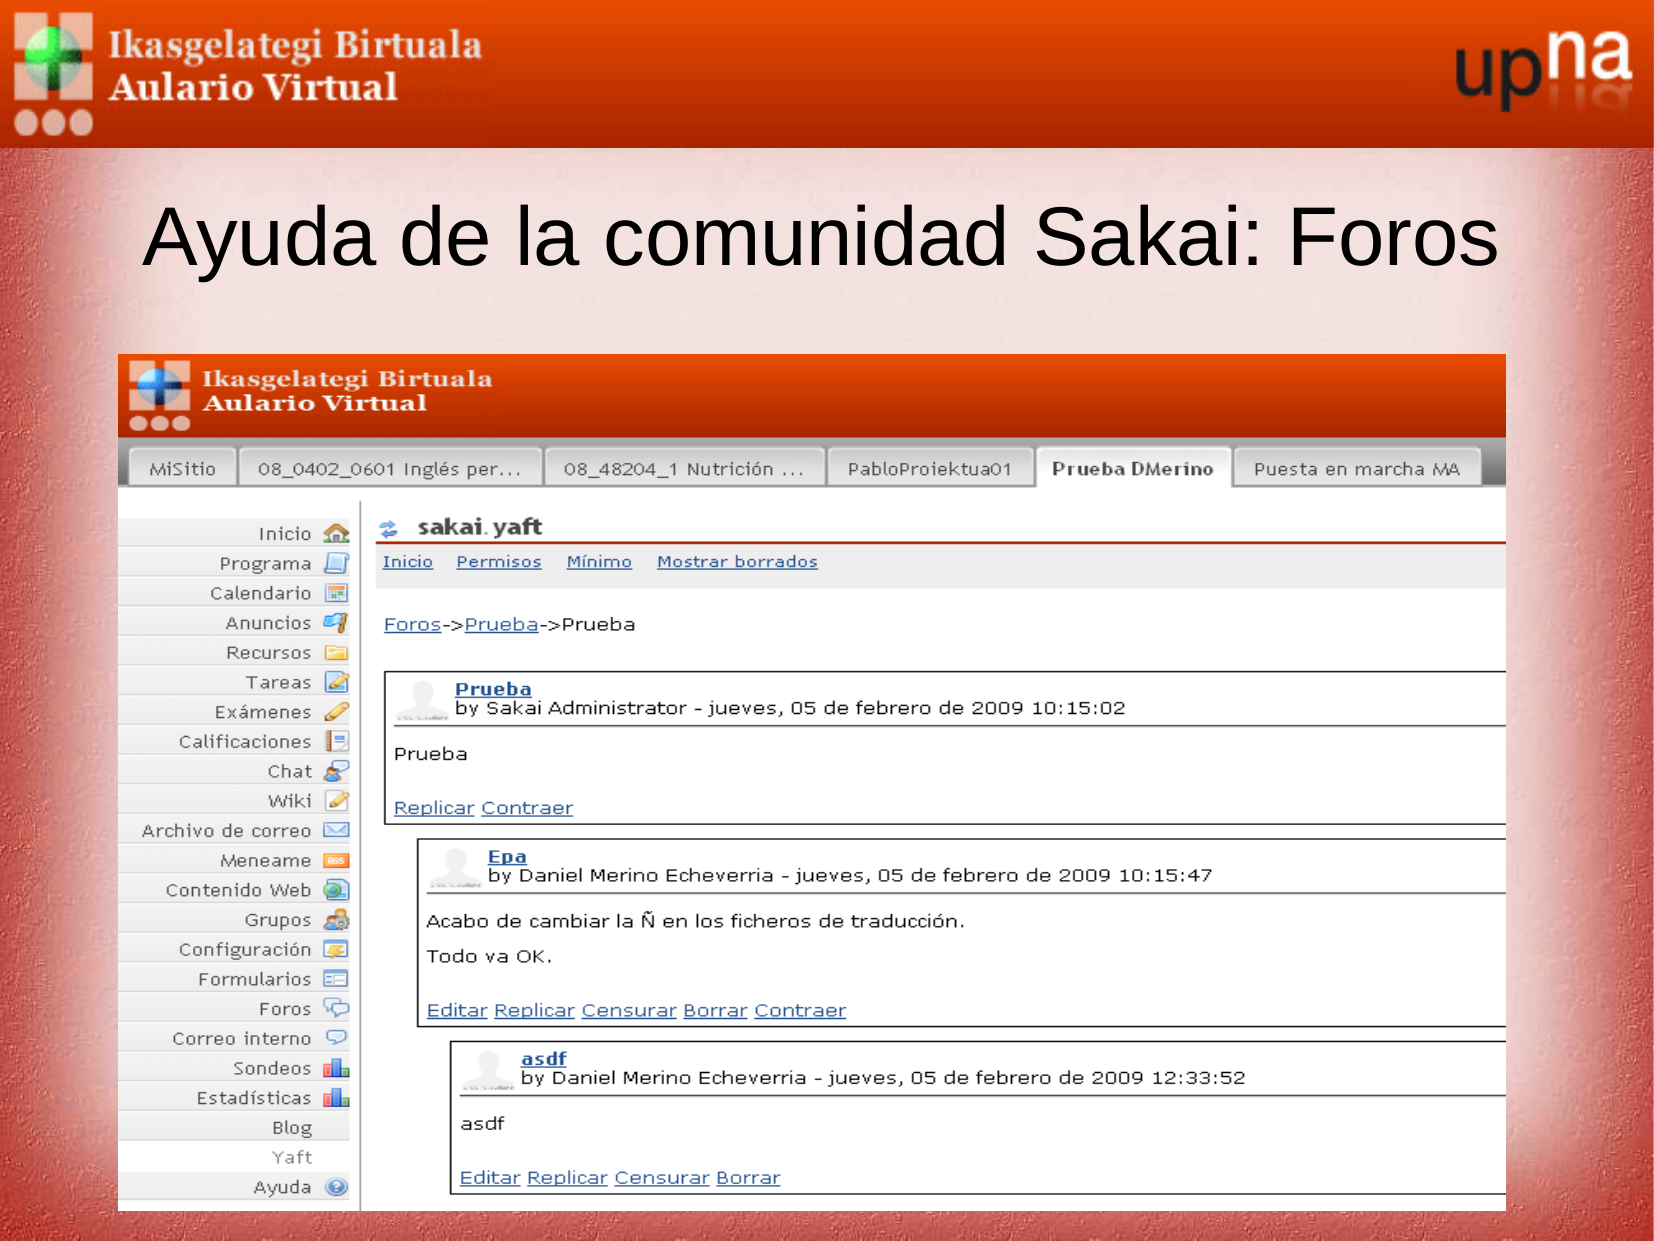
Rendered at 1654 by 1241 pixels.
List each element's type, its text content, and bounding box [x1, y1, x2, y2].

picture [0, 0, 1654, 1241]
title Ayuda de la comunidad Sakai: Foros [78, 148, 1566, 326]
